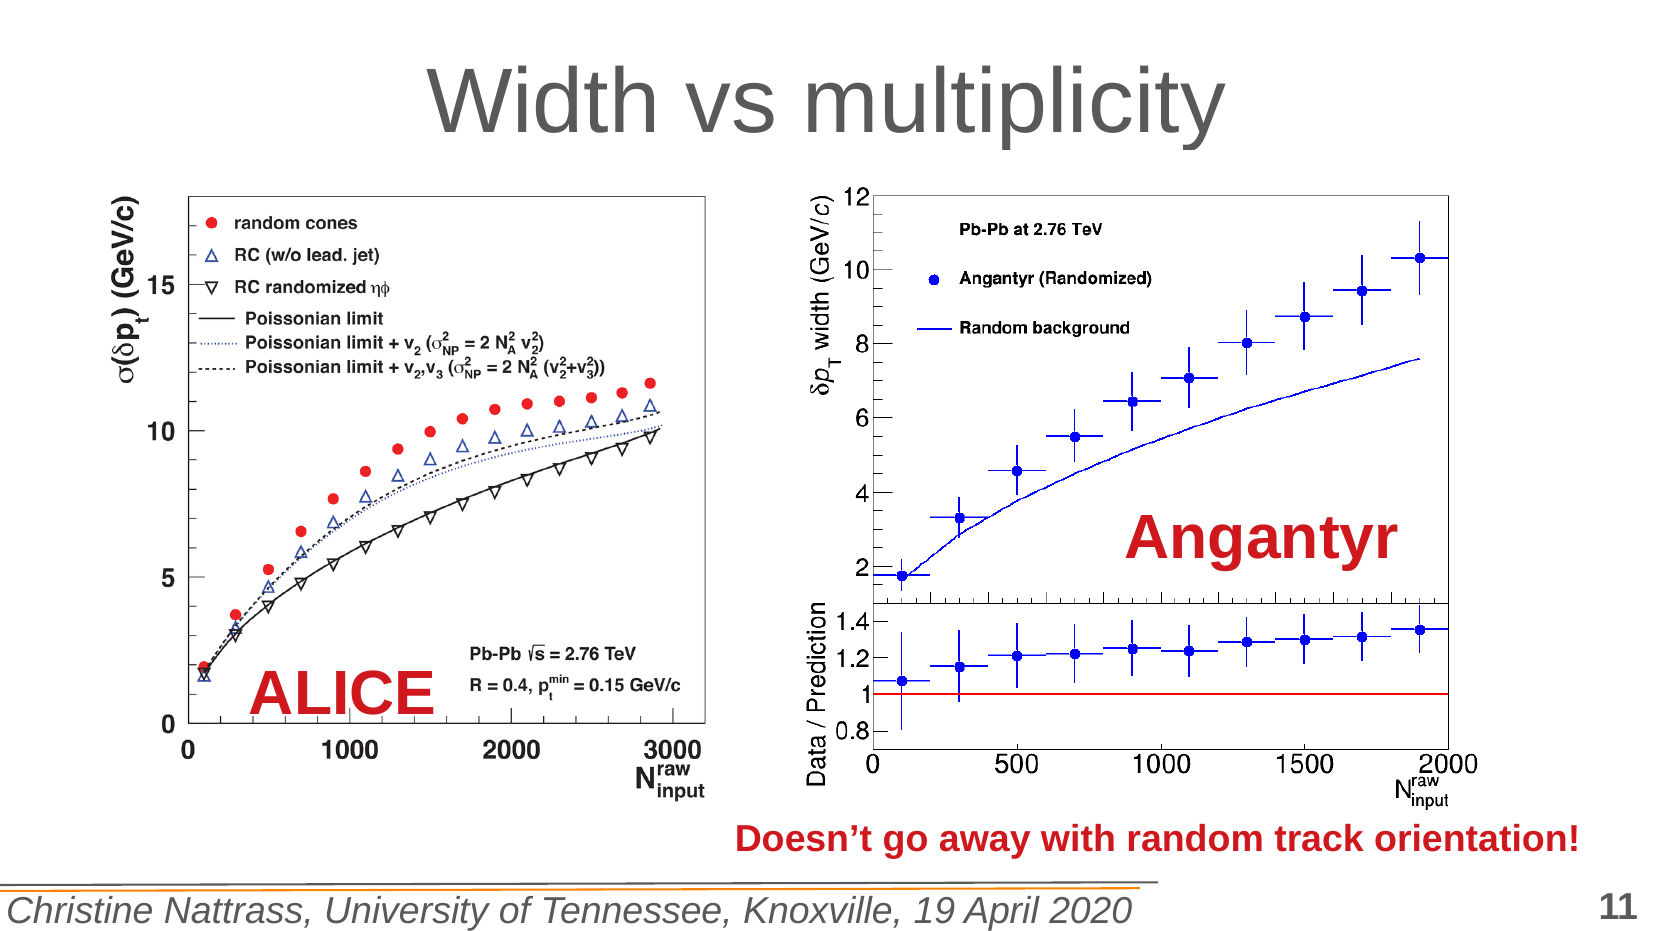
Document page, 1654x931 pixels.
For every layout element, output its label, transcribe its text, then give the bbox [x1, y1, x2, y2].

title Width vs multiplicity [82, 37, 1571, 166]
picture [801, 150, 1520, 810]
text_box ALICE [234, 650, 475, 736]
text_box Angantyr [1110, 495, 1501, 580]
text_box Doesn’t go away with random track orientation! [720, 810, 1654, 909]
picture [110, 195, 706, 802]
